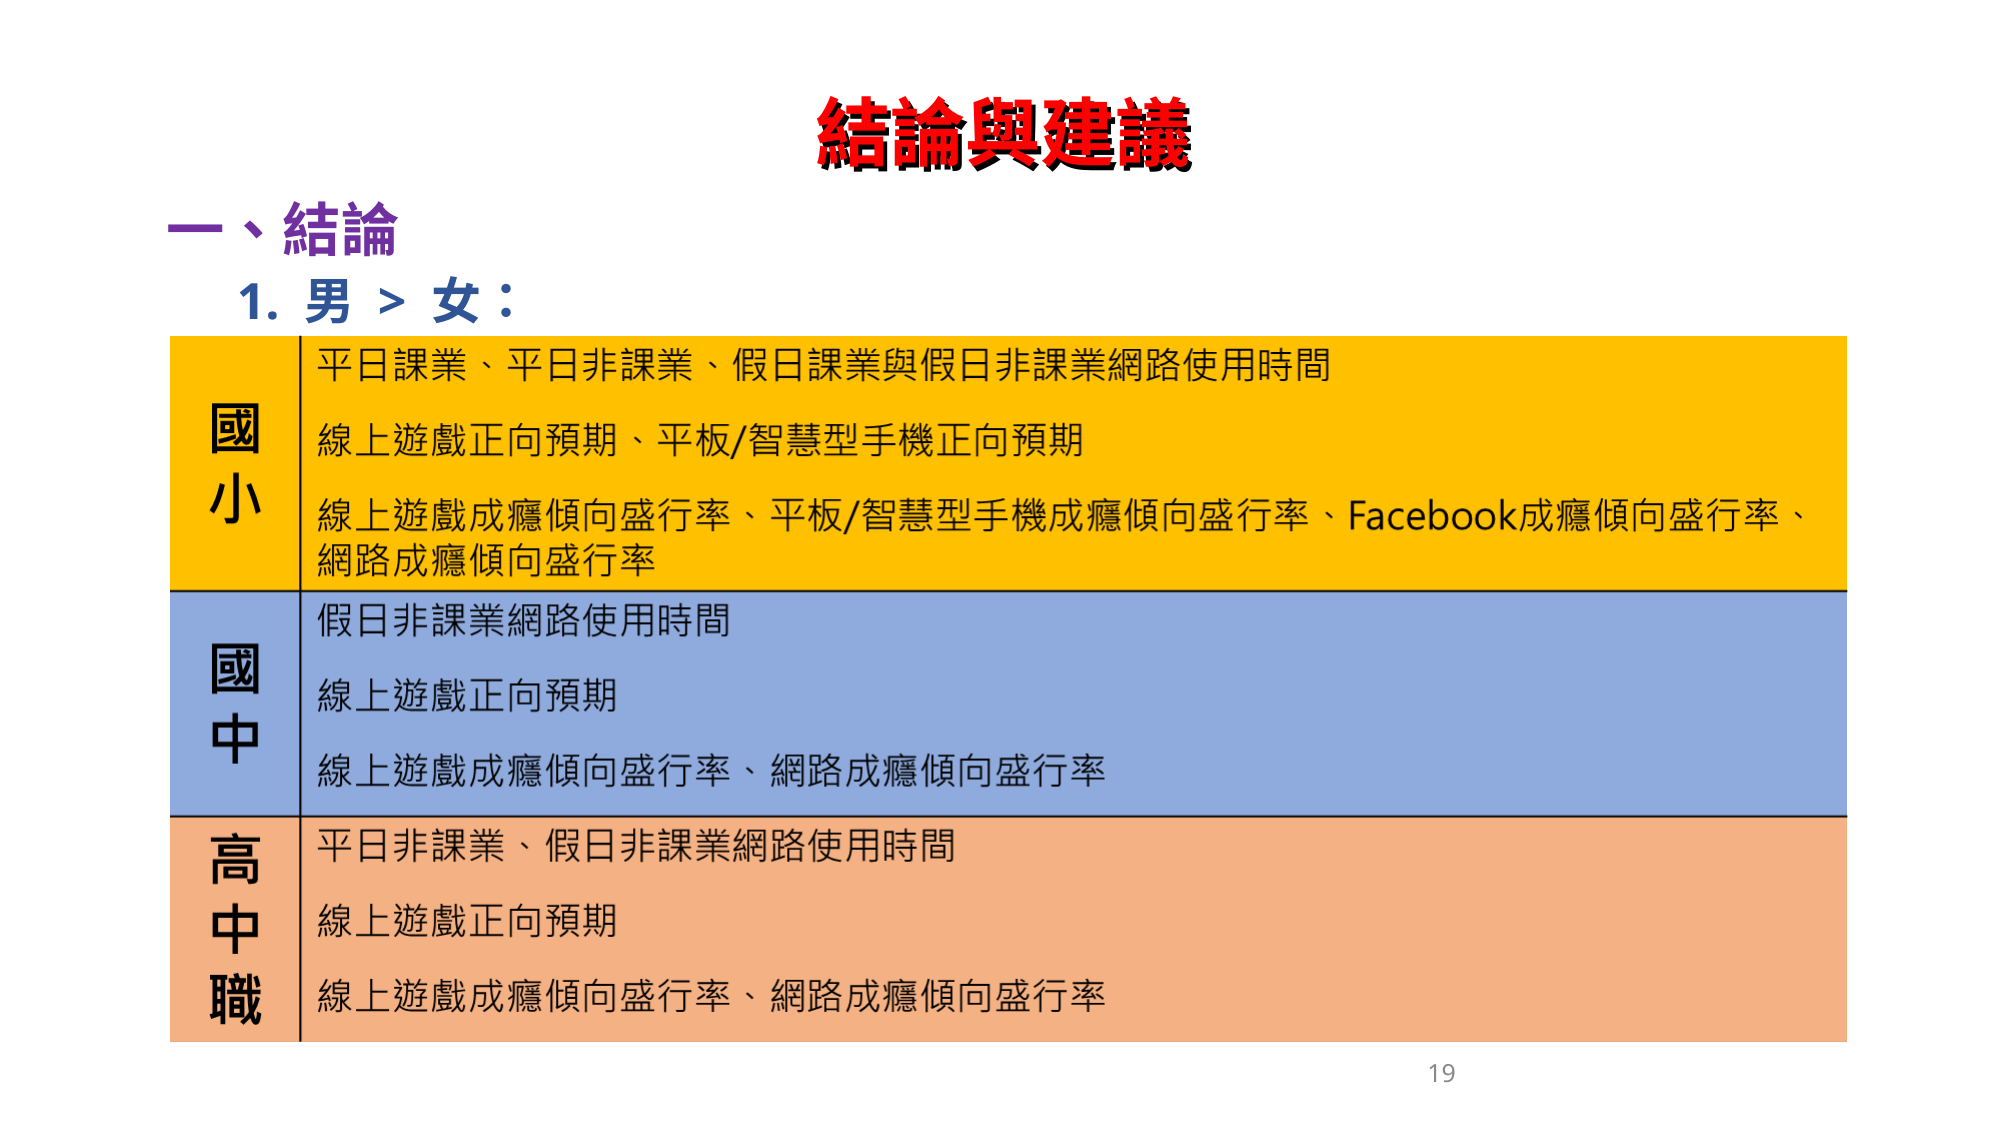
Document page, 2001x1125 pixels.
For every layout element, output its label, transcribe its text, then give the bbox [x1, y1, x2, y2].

list 1. 男 > 女： [221, 268, 629, 332]
text_box 一、結論 [151, 186, 418, 272]
picture [169, 332, 1848, 1072]
title 結論與建議 [140, 27, 1866, 246]
text_box 19 [1412, 1042, 1863, 1103]
